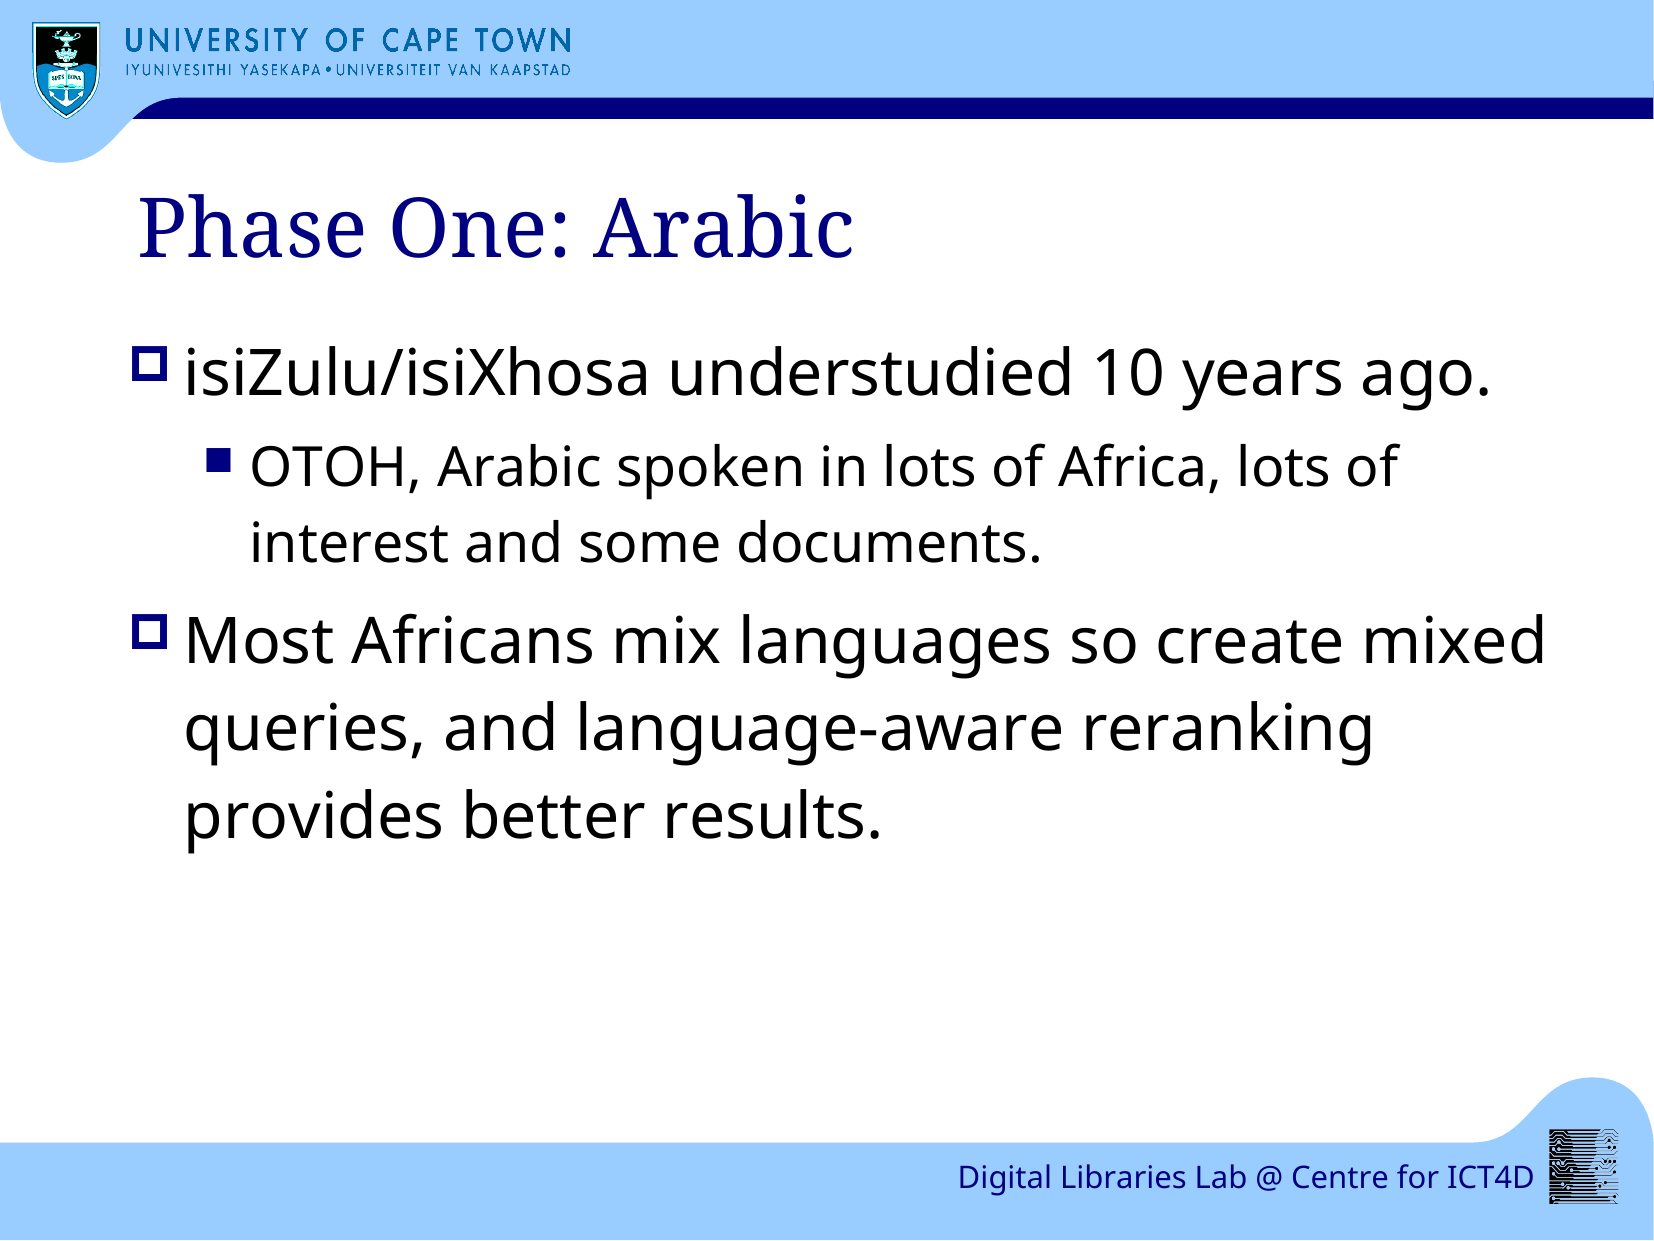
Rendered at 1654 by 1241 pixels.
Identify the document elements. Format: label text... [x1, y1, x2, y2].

list isiZulu/isiXhosa understudied 10 years ago. OTOH, Arabic spoken in lots of Africa, lots of interest and some documents. Most Africans mix languages so create mixed queries, and language-aware reranking provides better results. [128, 326, 1597, 1046]
picture [122, 25, 573, 78]
picture [1549, 1129, 1619, 1204]
picture [32, 22, 101, 120]
title Phase One: Arabic [137, 155, 1598, 296]
